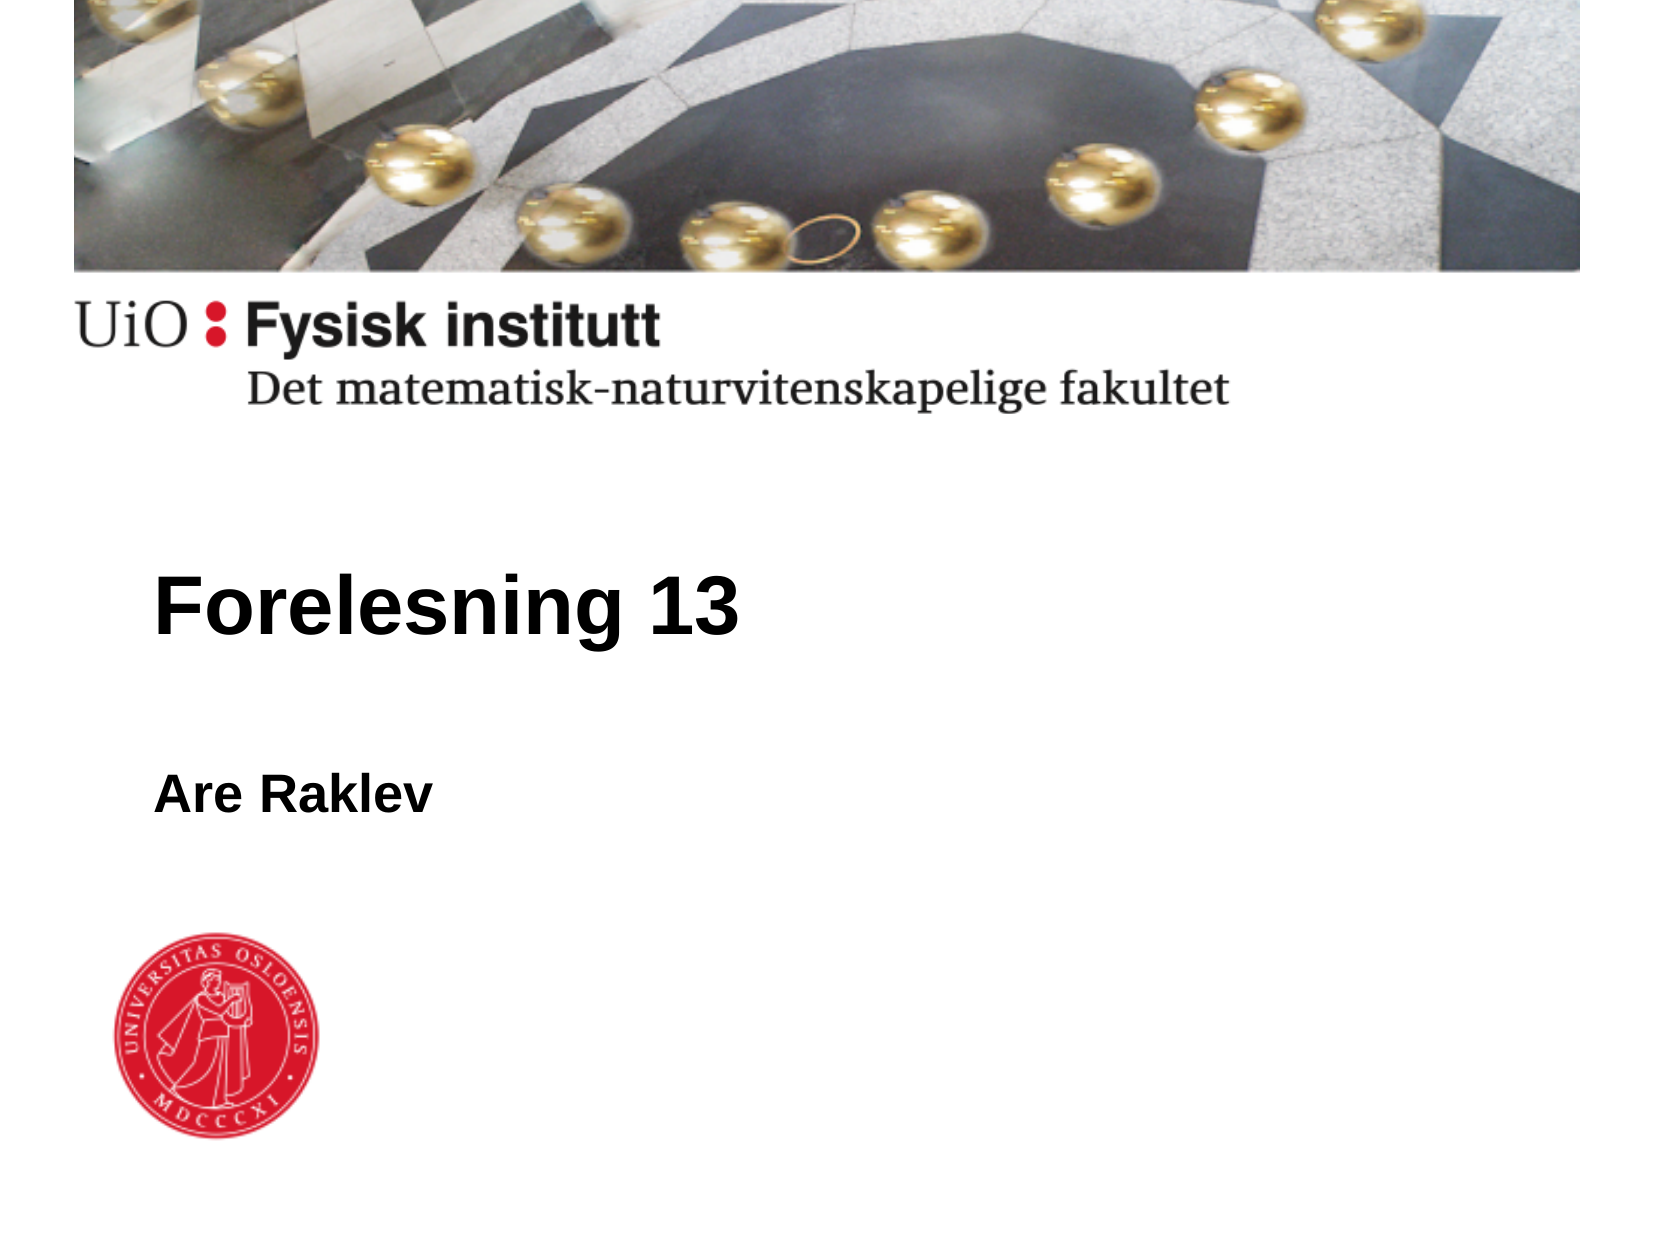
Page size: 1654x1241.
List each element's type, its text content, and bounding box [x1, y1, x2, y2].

picture [72, 292, 1238, 420]
subtitle Forelesning 13 [153, 545, 1418, 666]
title Are Raklev [153, 725, 1500, 862]
picture [109, 927, 326, 1147]
picture [74, 0, 1580, 280]
